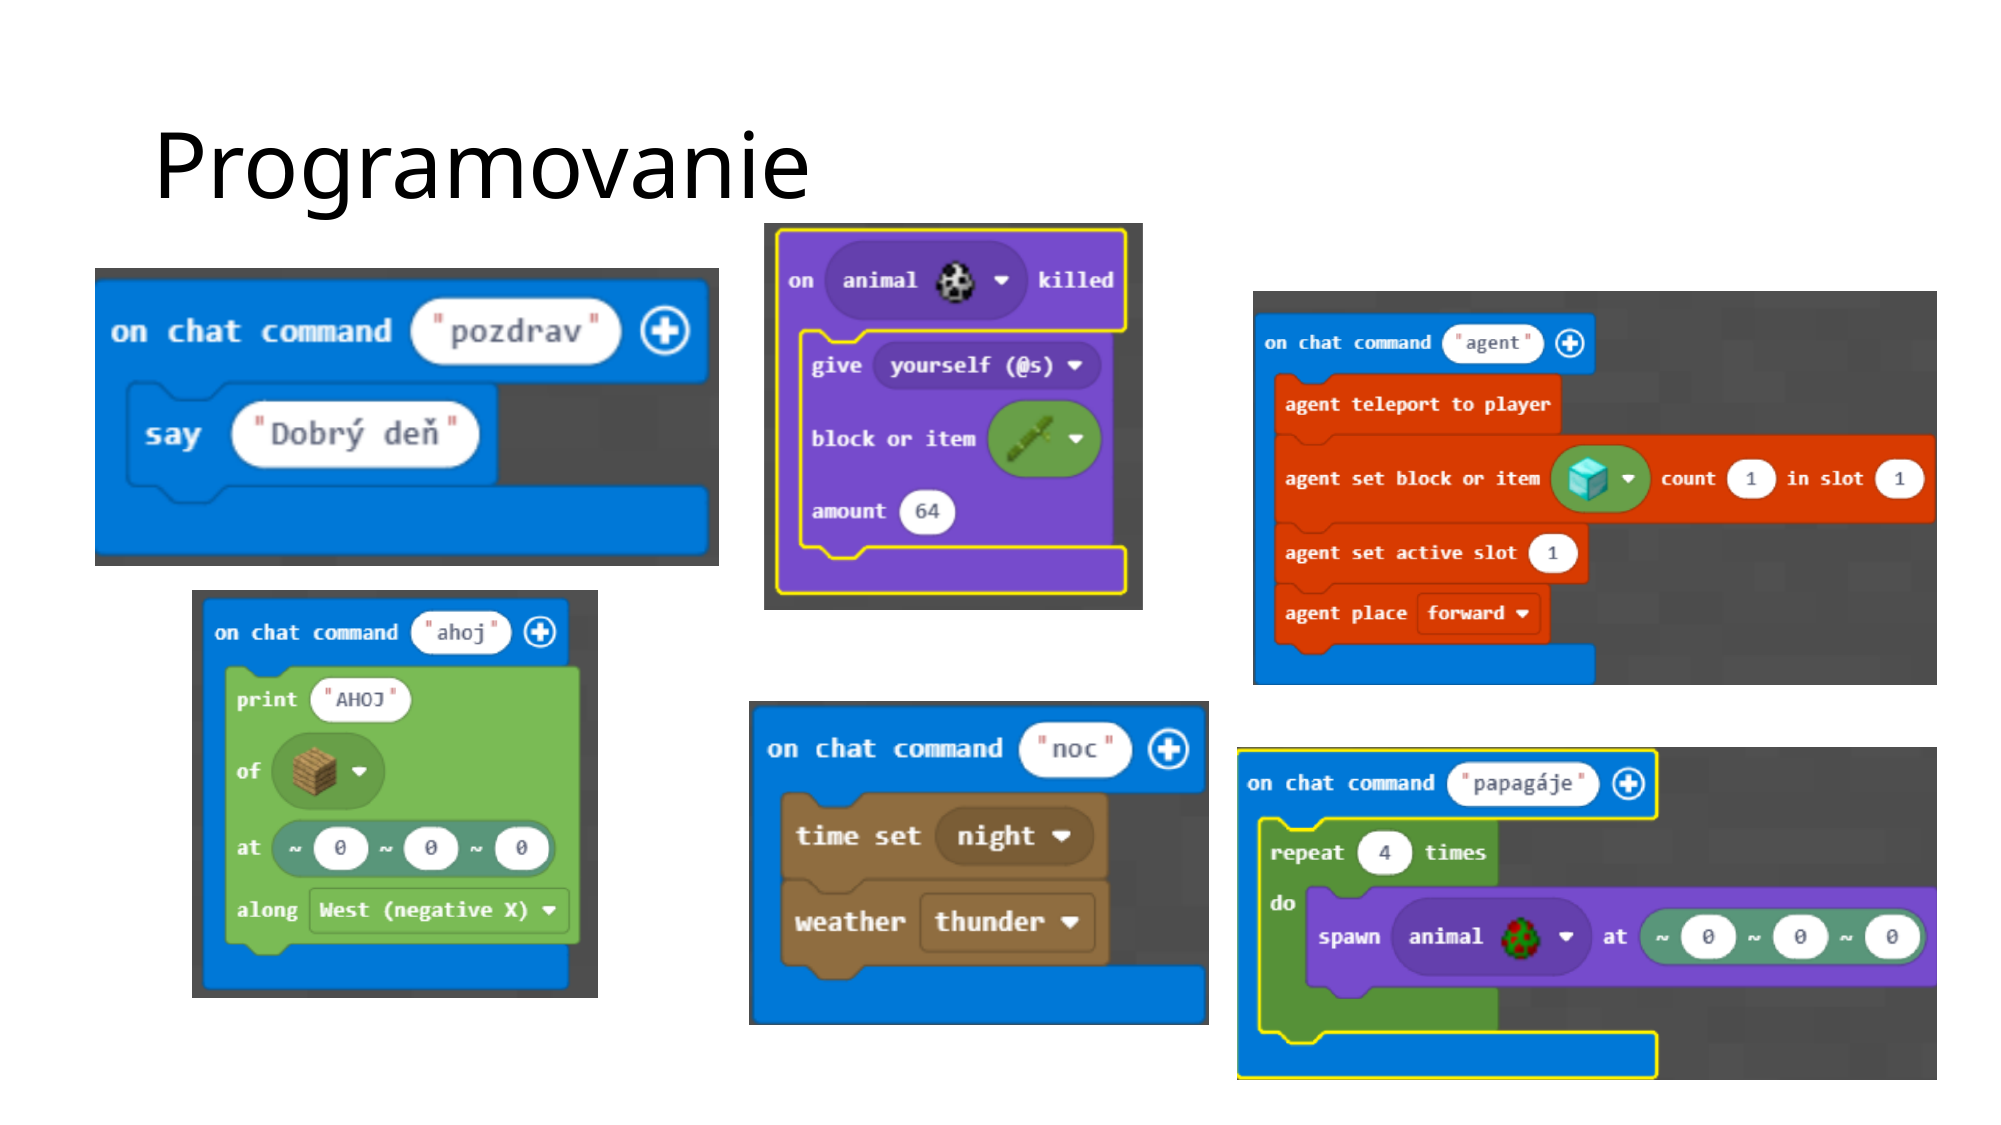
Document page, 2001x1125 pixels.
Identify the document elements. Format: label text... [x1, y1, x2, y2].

title Programovanie [137, 59, 1863, 278]
picture [749, 699, 1209, 1025]
picture [95, 268, 719, 566]
picture [1237, 747, 1937, 1080]
picture [1253, 291, 1937, 685]
picture [762, 224, 1144, 610]
picture [192, 590, 599, 998]
